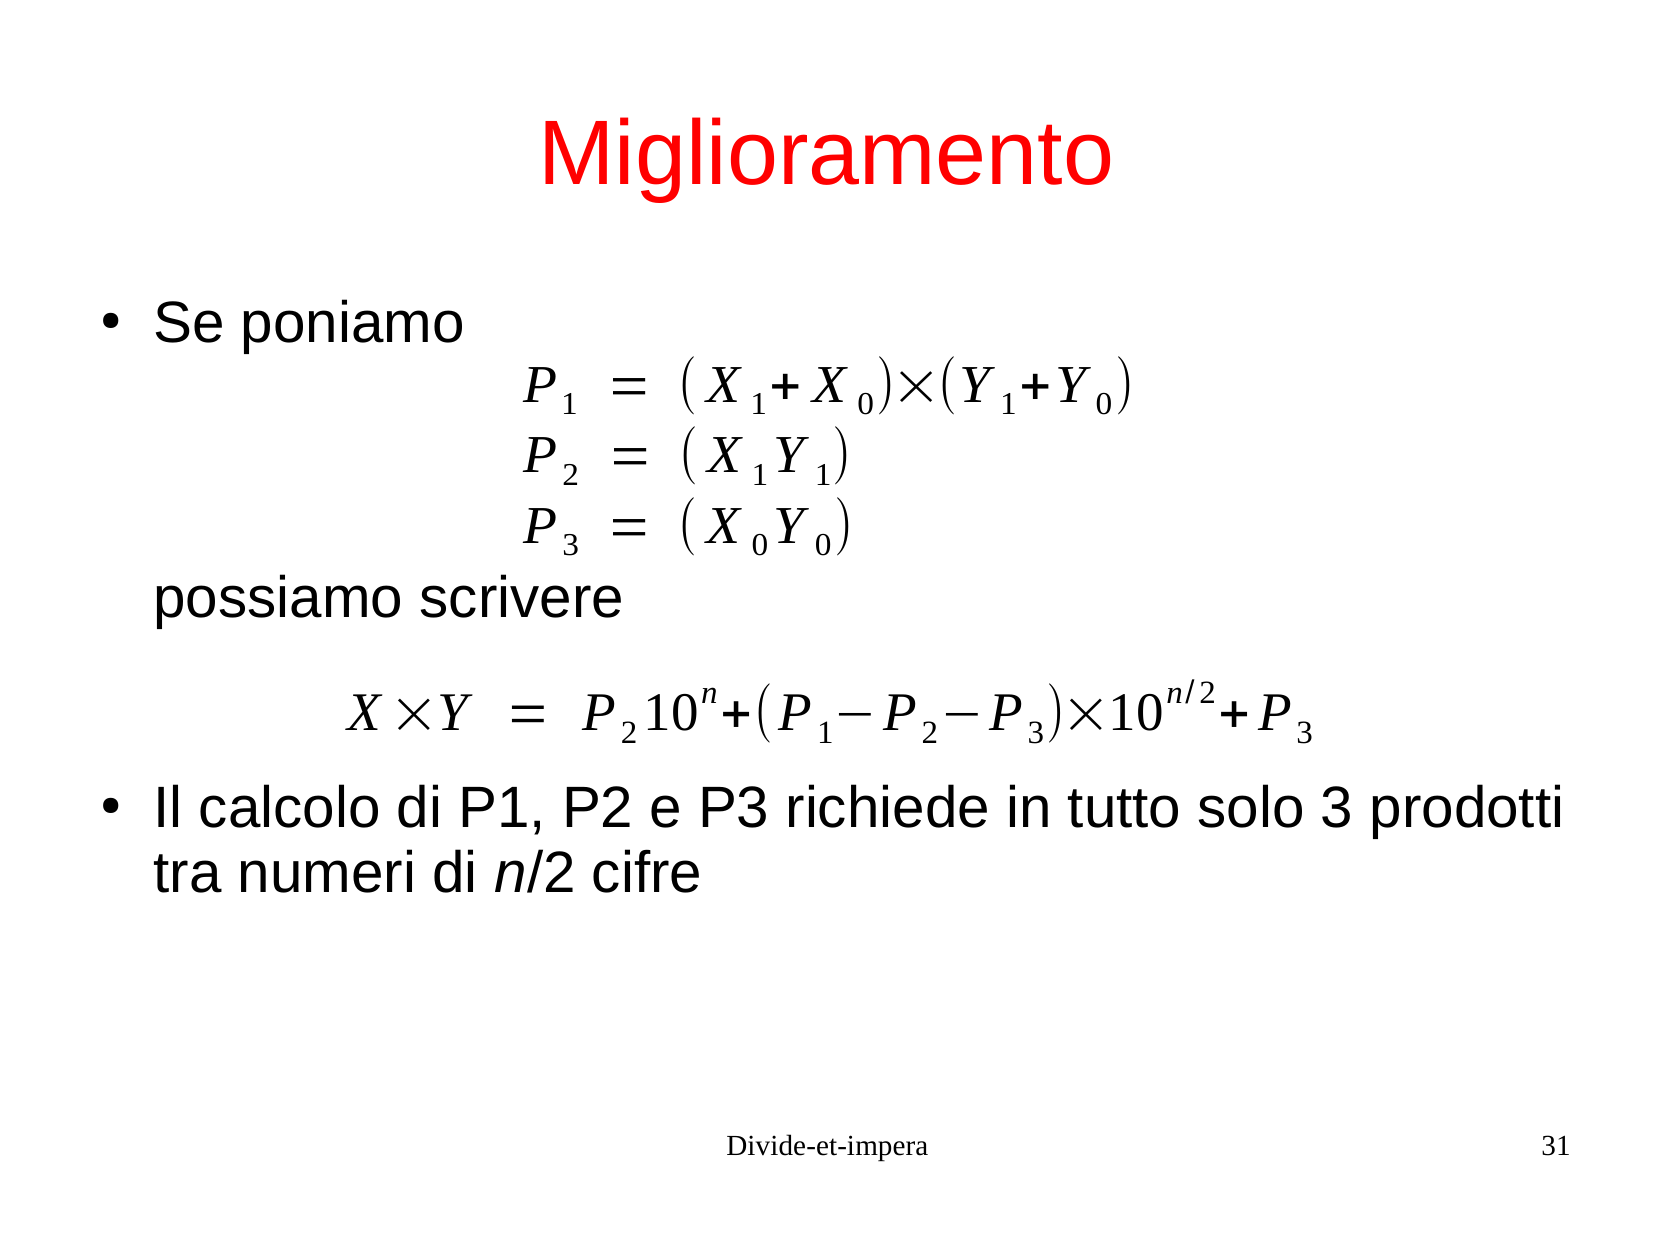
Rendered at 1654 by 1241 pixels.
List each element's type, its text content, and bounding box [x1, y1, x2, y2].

chart [513, 352, 1141, 563]
list Se poniamo possiamo scrivere Il calcolo di P1, P2 e P3 richiede in tutto solo 3 prodotti tra numeri di n/2 cifre [82, 290, 1571, 1109]
chart [335, 674, 1319, 751]
title Miglioramento [82, 49, 1571, 257]
